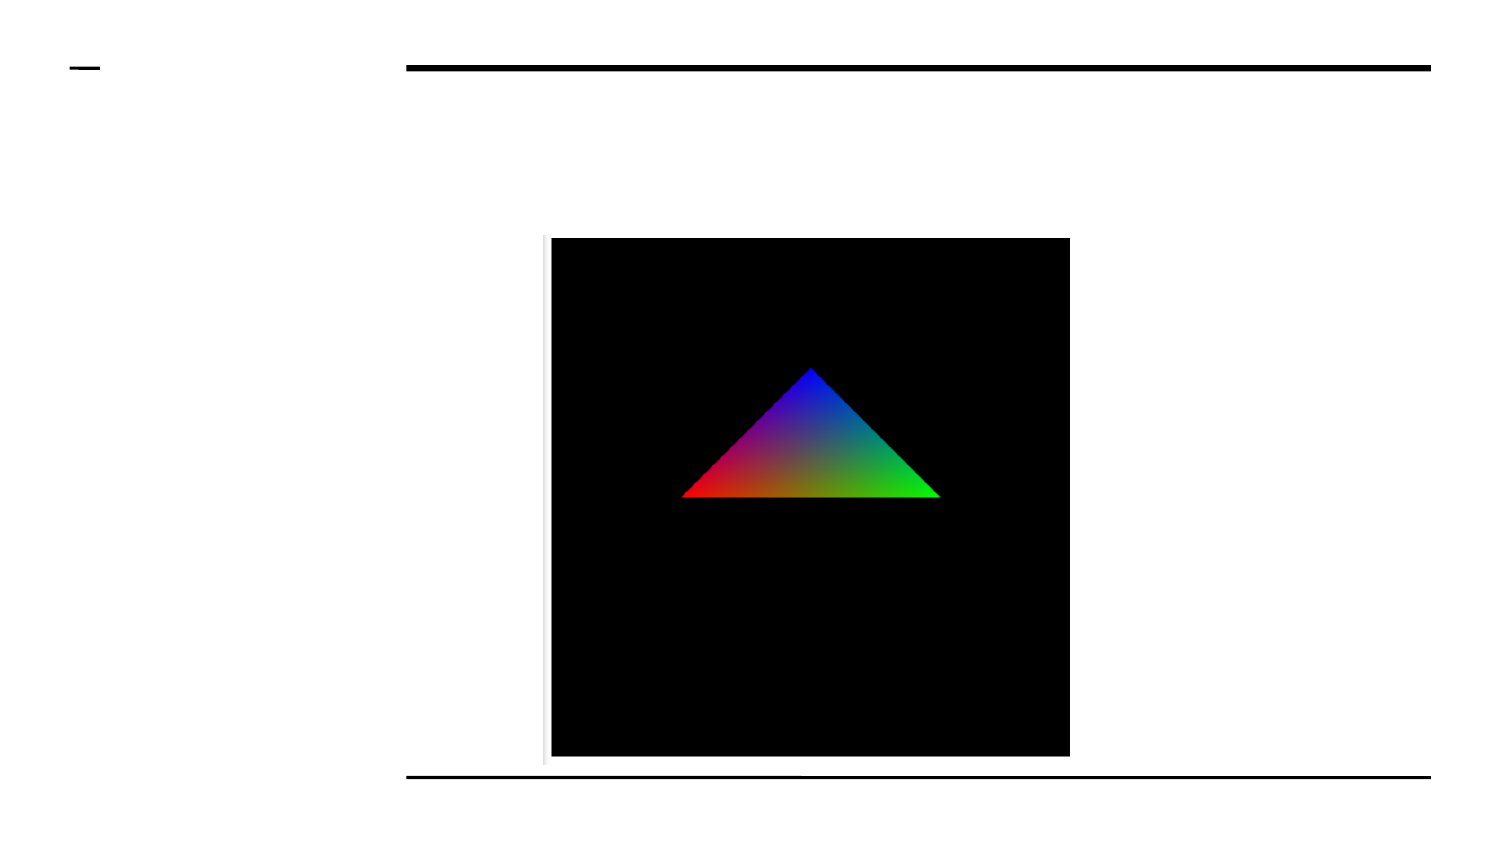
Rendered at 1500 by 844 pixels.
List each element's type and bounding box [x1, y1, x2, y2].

picture [543, 235, 1093, 765]
